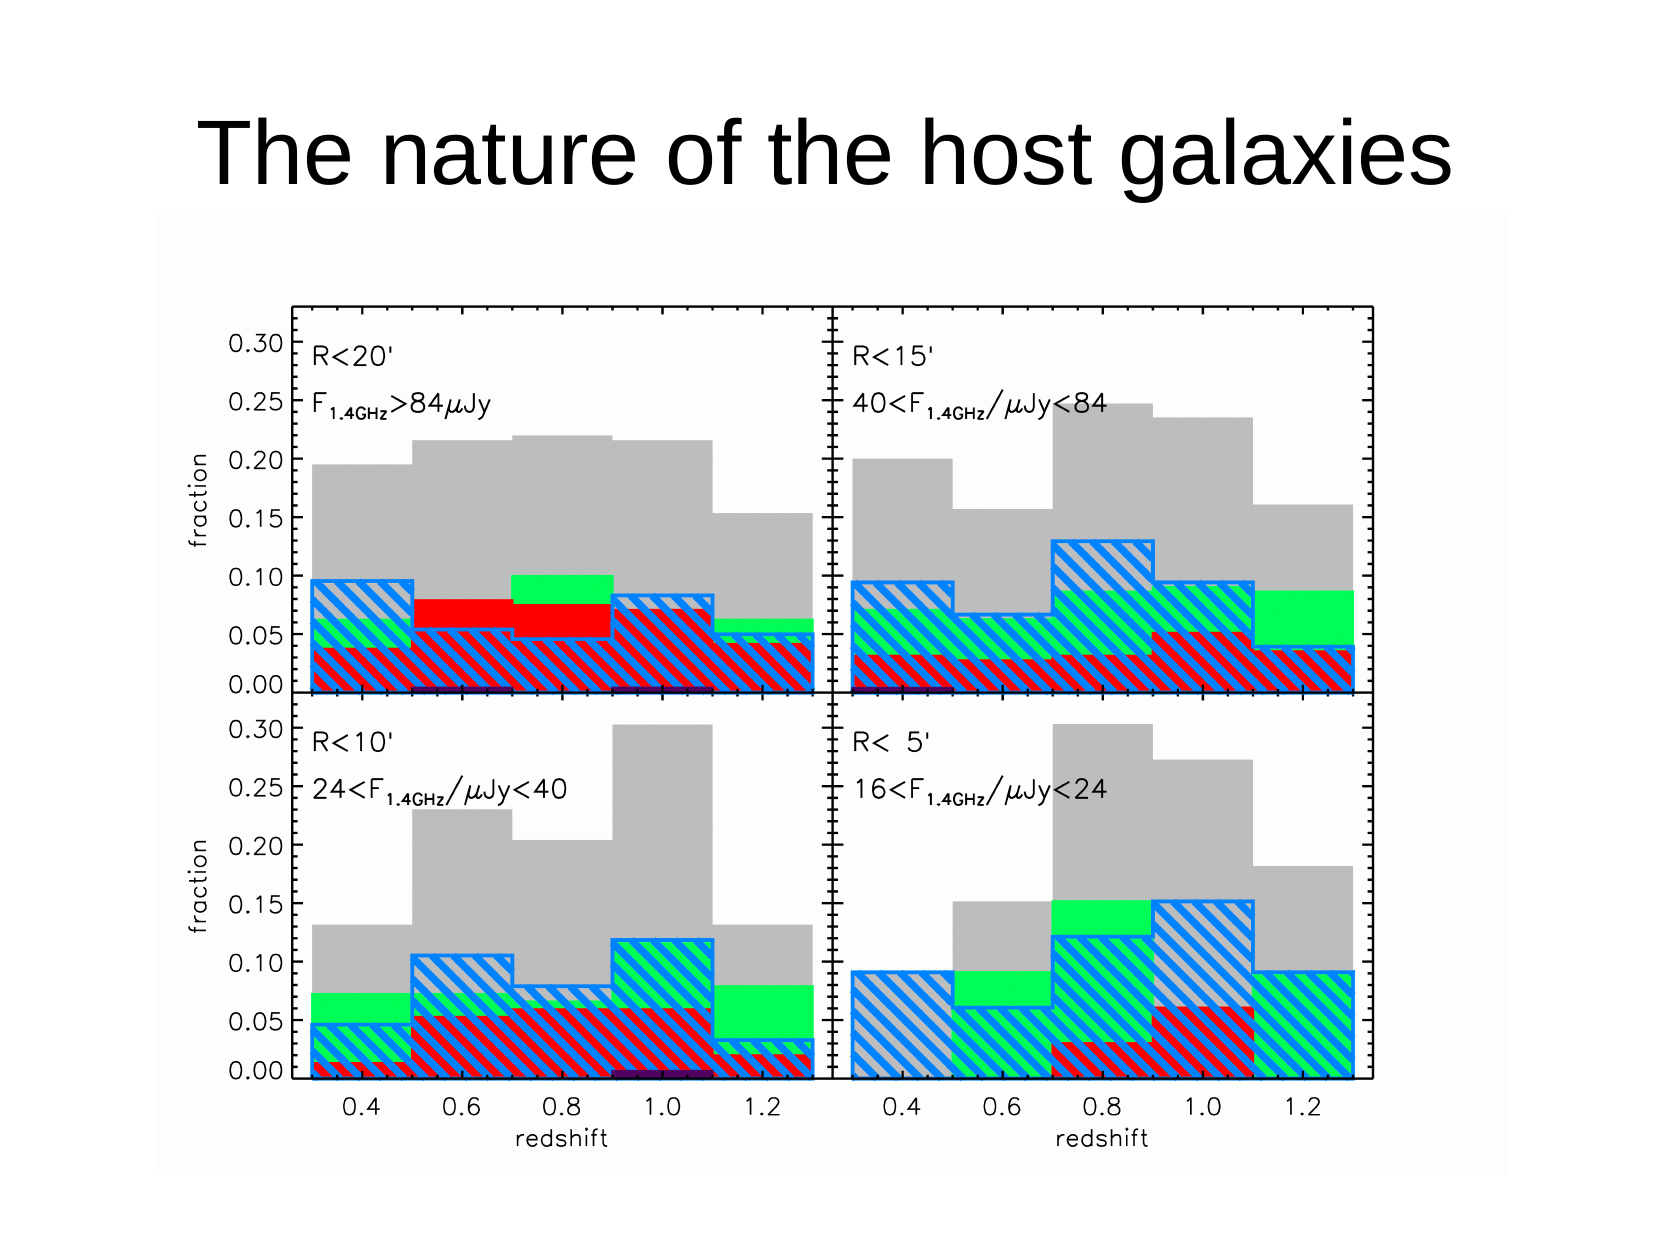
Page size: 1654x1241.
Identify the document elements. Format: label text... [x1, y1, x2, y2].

title The nature of the host galaxies [82, 49, 1571, 257]
picture [157, 257, 1508, 1175]
